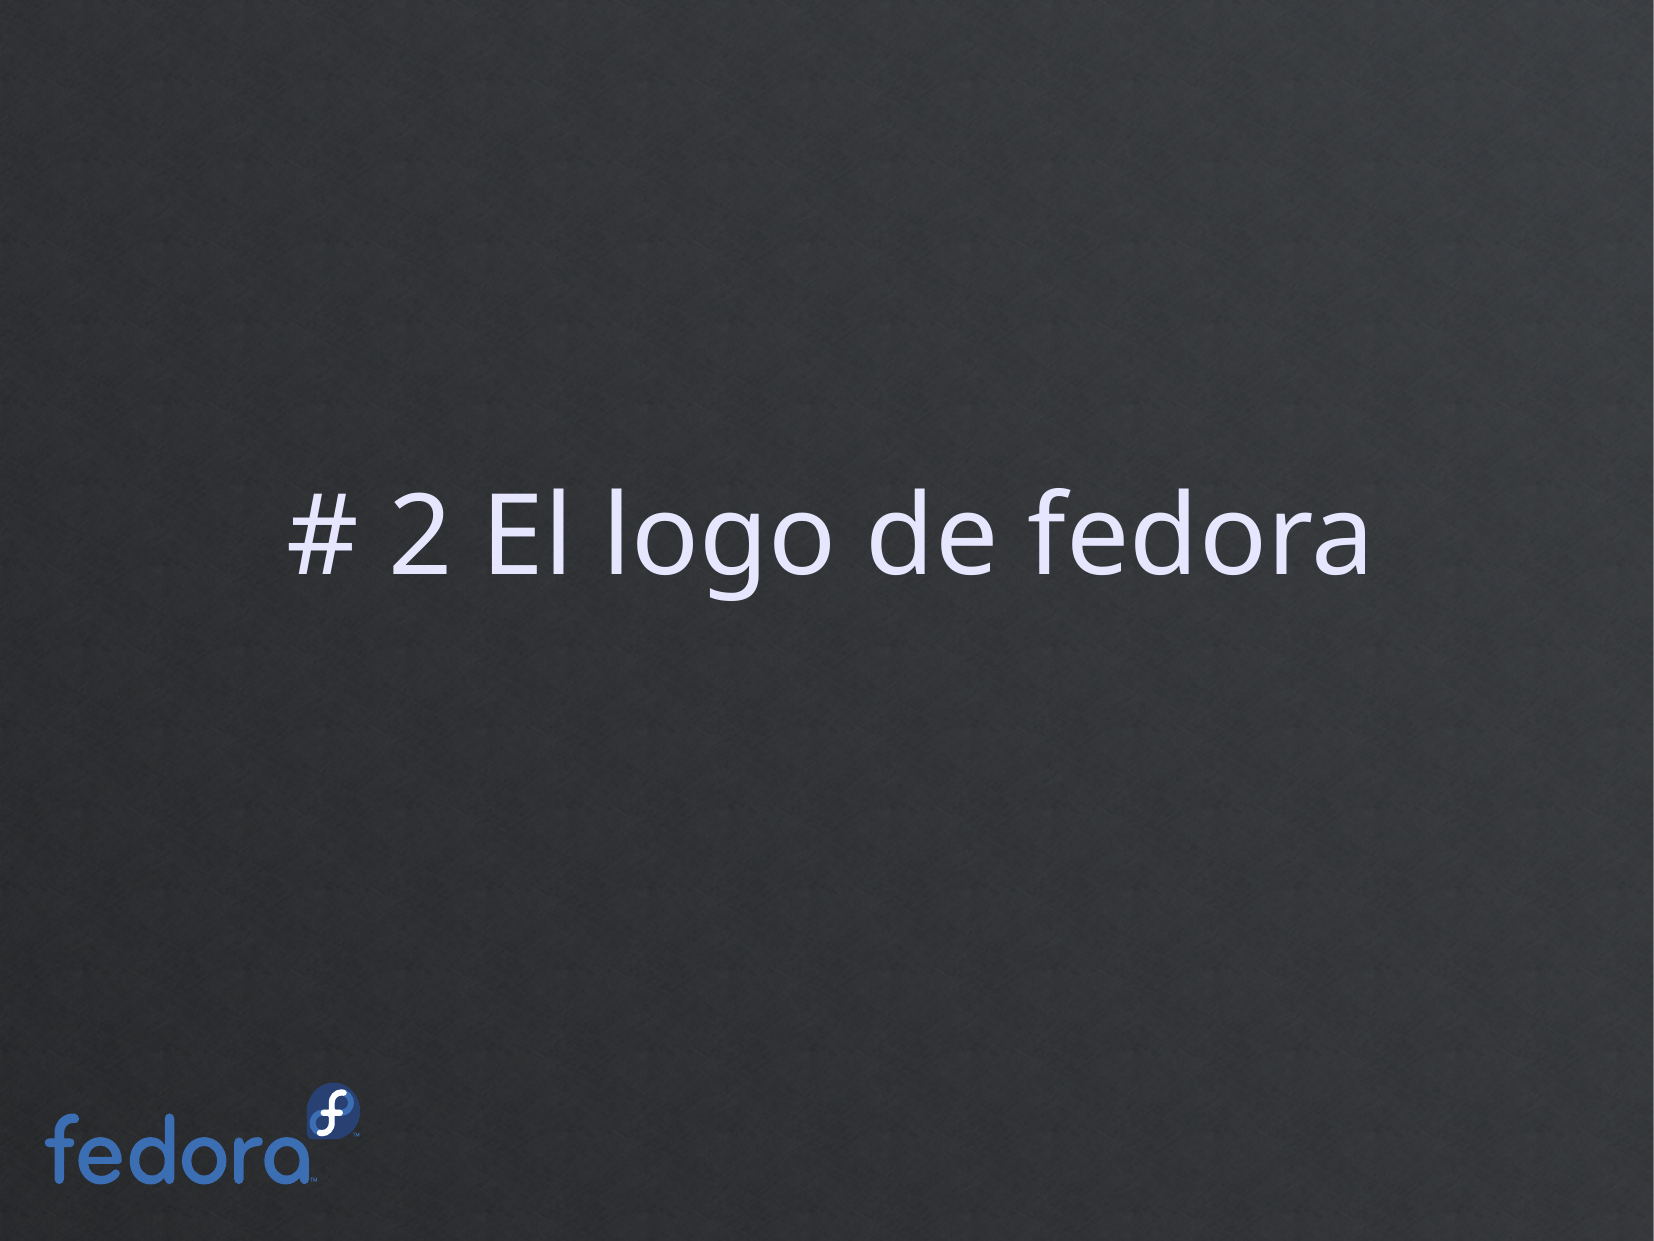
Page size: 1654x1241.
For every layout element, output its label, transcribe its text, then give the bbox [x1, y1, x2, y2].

title # 2 El logo de fedora [86, 427, 1576, 635]
picture [0, 0, 1654, 1241]
